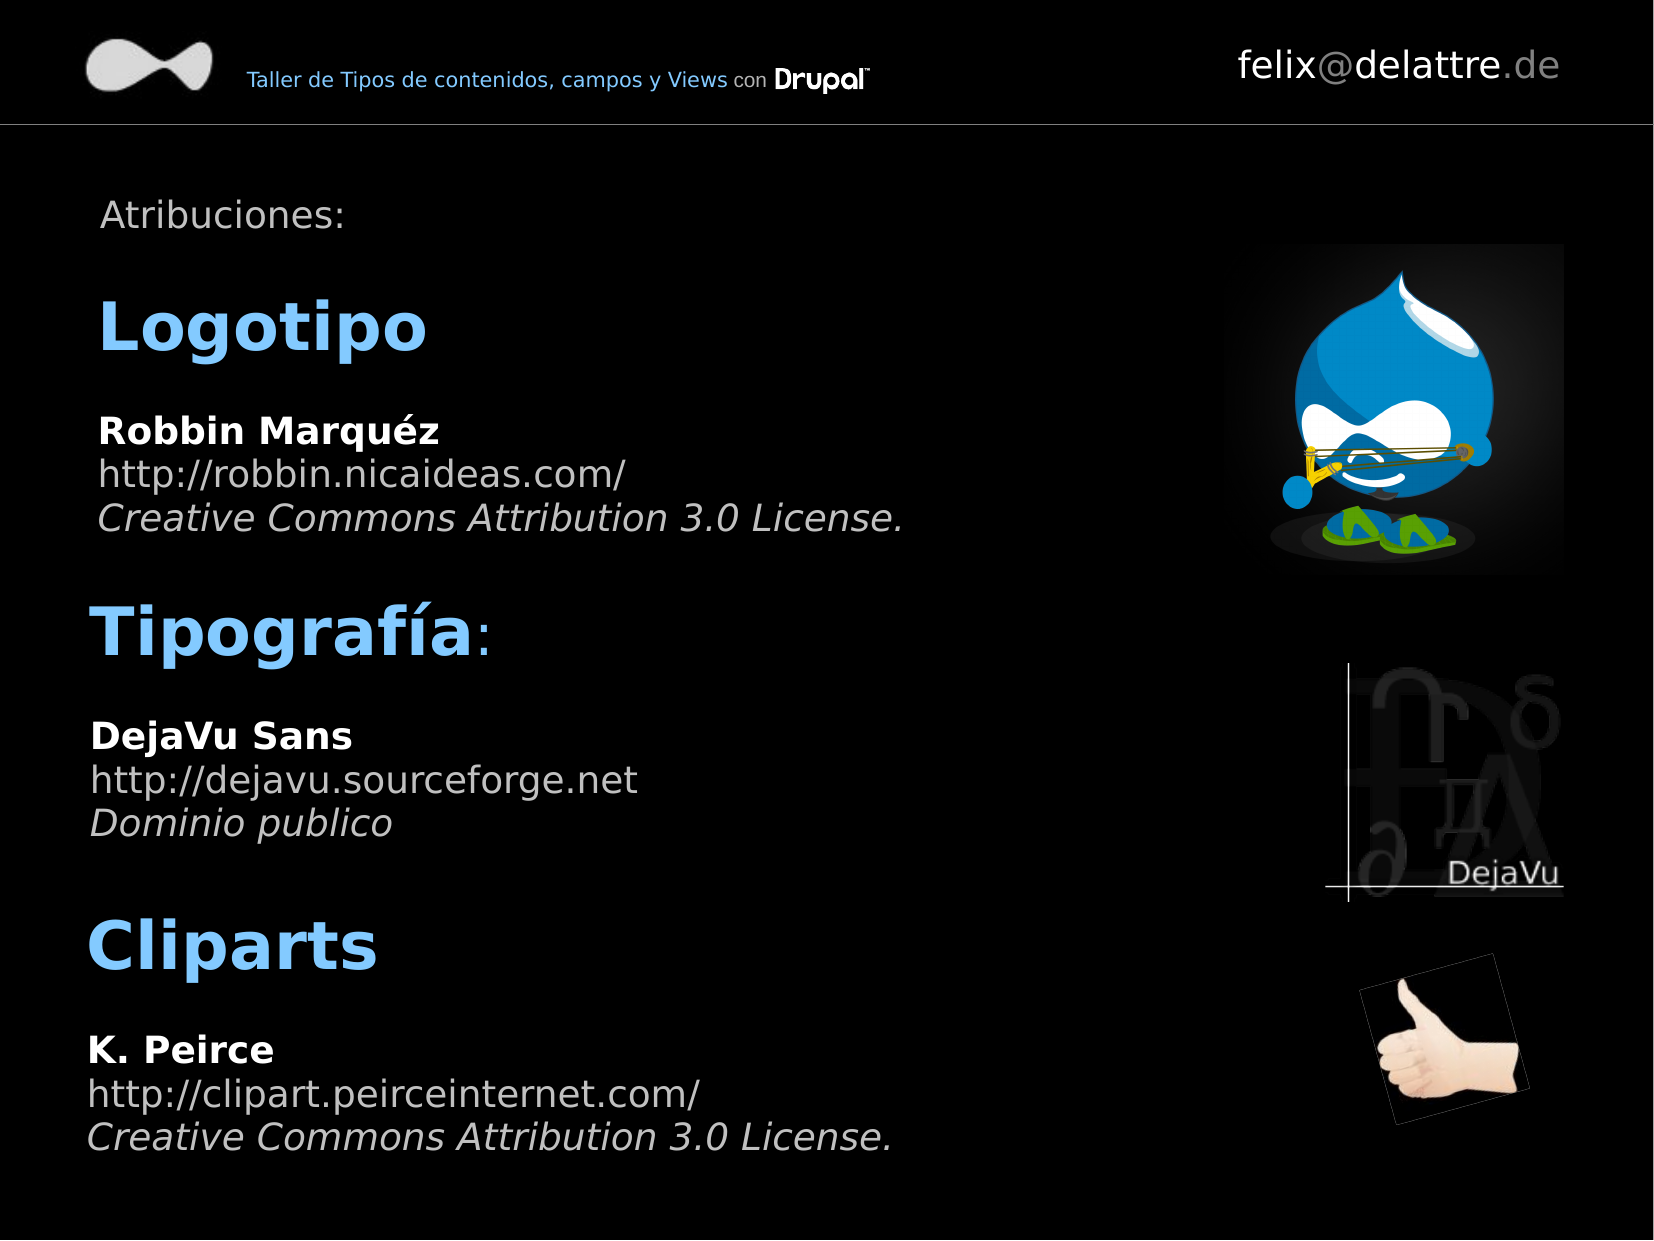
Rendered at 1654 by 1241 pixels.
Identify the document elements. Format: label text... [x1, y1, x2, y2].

picture [1359, 953, 1530, 1126]
text_box Atribuciones: [85, 186, 467, 246]
text_box Cliparts K. Peirce http://clipart.peirceinternet.com/ Creative Commons Attribution 3.0 License. [72, 900, 1152, 1201]
text_box Tipografía: DejaVu Sans http://dejavu.sourceforge.net Dominio publico [75, 586, 654, 853]
picture [62, 31, 229, 104]
picture [1325, 663, 1564, 902]
text_box Logotipo Robbin Marquéz http://robbin.nicaideas.com/ Creative Commons Attribution 3.0 License. [82, 280, 1163, 582]
picture [1224, 244, 1564, 575]
